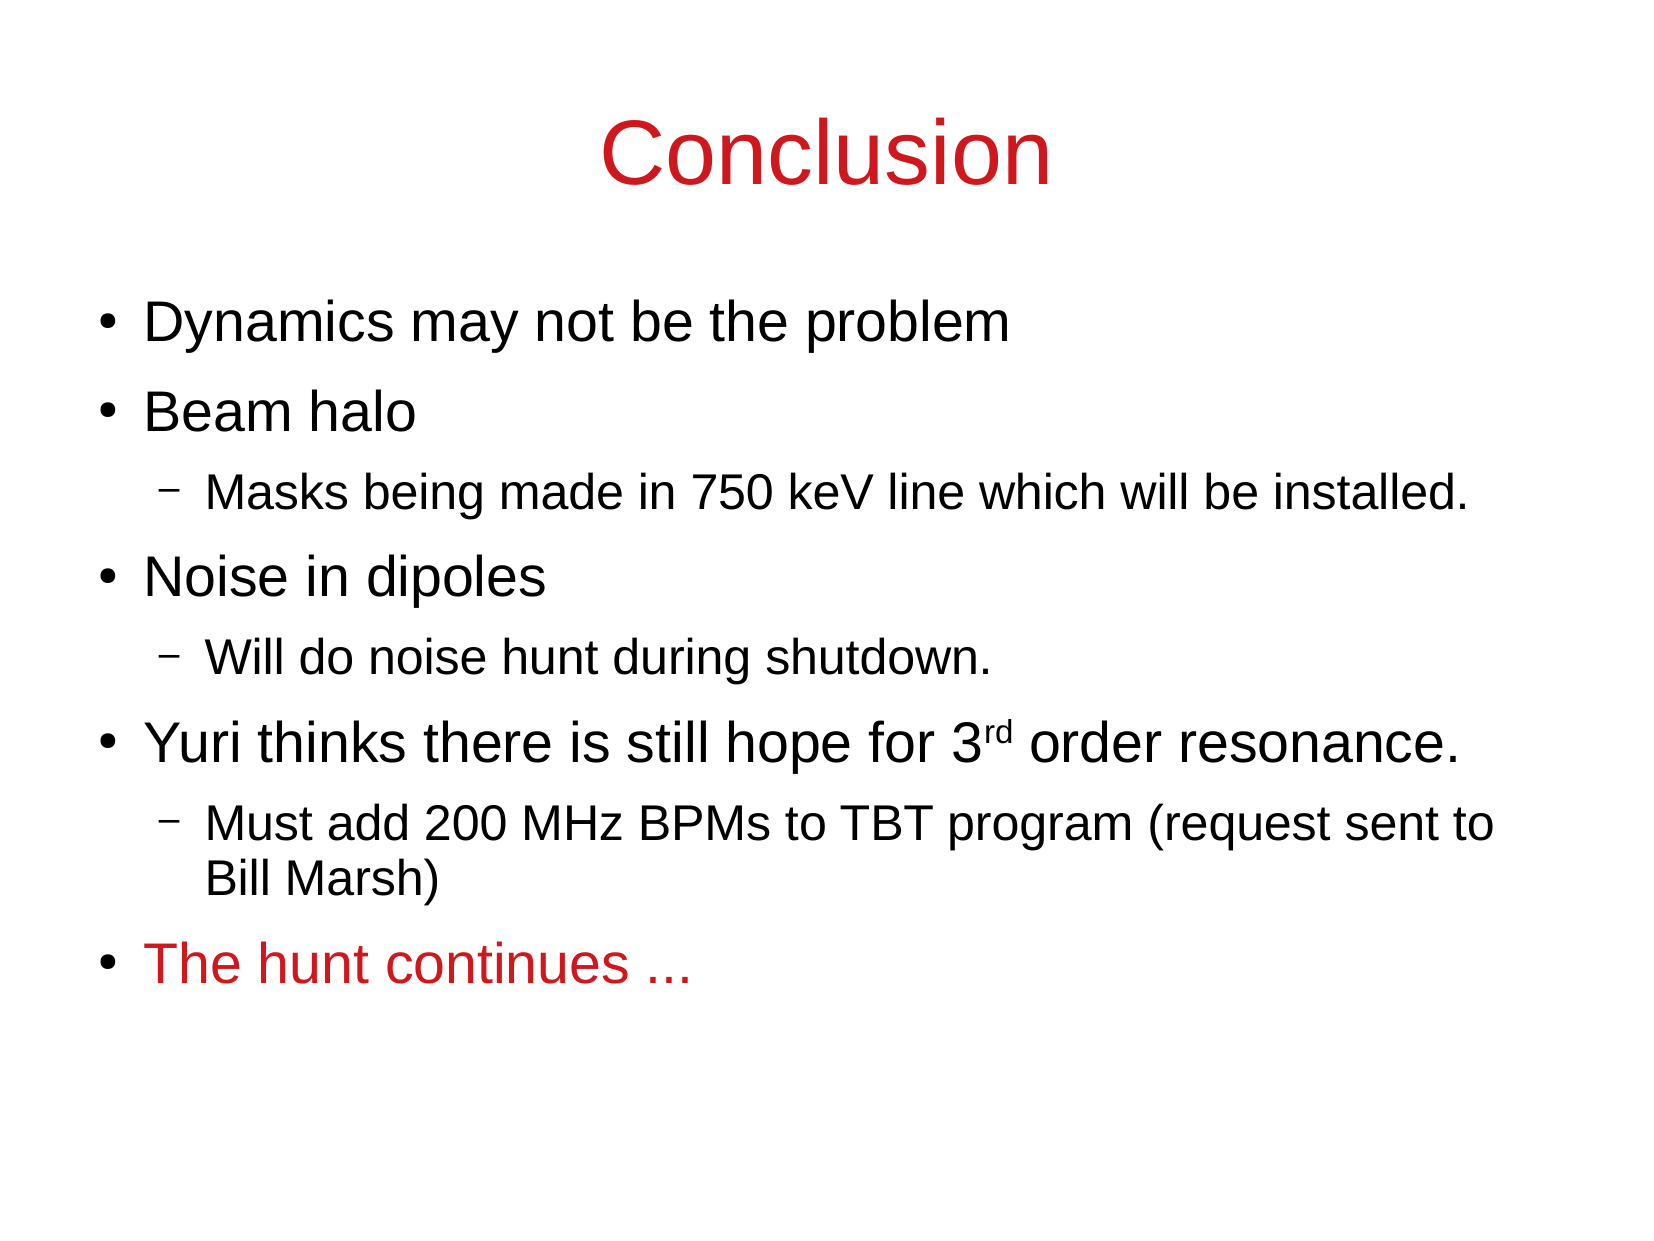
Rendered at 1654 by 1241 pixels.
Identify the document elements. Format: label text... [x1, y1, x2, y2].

title Conclusion [82, 49, 1571, 257]
list Dynamics may not be the problem Beam halo Masks being made in 750 keV line which will be installed. Noise in dipoles Will do noise hunt during shutdown. Yuri thinks there is still hope for 3rd order resonance. Must add 200 MHz BPMs to TBT program (request sent to Bill Marsh) The hunt continues ... [82, 290, 1571, 1010]
